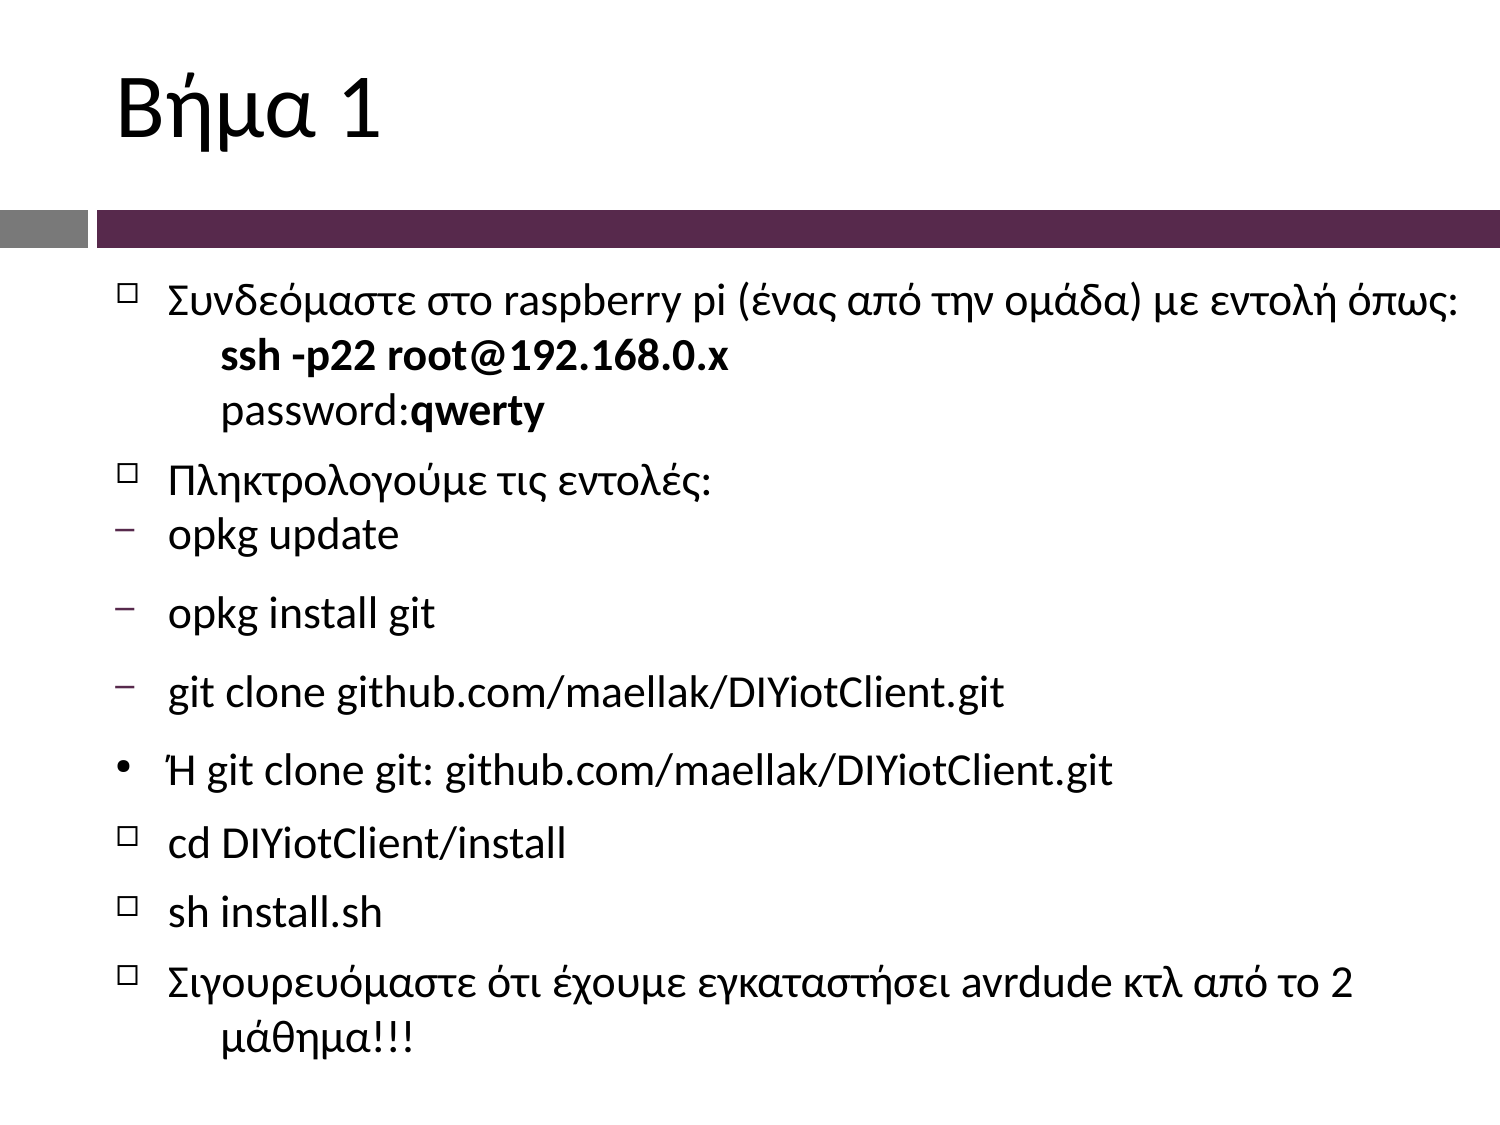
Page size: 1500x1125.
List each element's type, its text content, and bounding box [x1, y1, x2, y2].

list Συνδεόμαστε στο raspberry pi (ένας από την ομάδα) με εντολή όπως: ssh -p22 root@192.168.0.x password:qwerty Πληκτρολογούμε τις εντολές: opkg update opkg install git git clone github.com/maellak/DIYiotClient.git Ή git clone git: github.com/maellak/DIYiotClient.git cd DIYiotClient/install sh install.sh Σιγουρευόμαστε ότι έχουμε εγκαταστήσει avrdude κτλ από το 2 μάθημα!!! [100, 262, 1483, 1125]
title Bήμα 1 [100, 19, 1438, 182]
